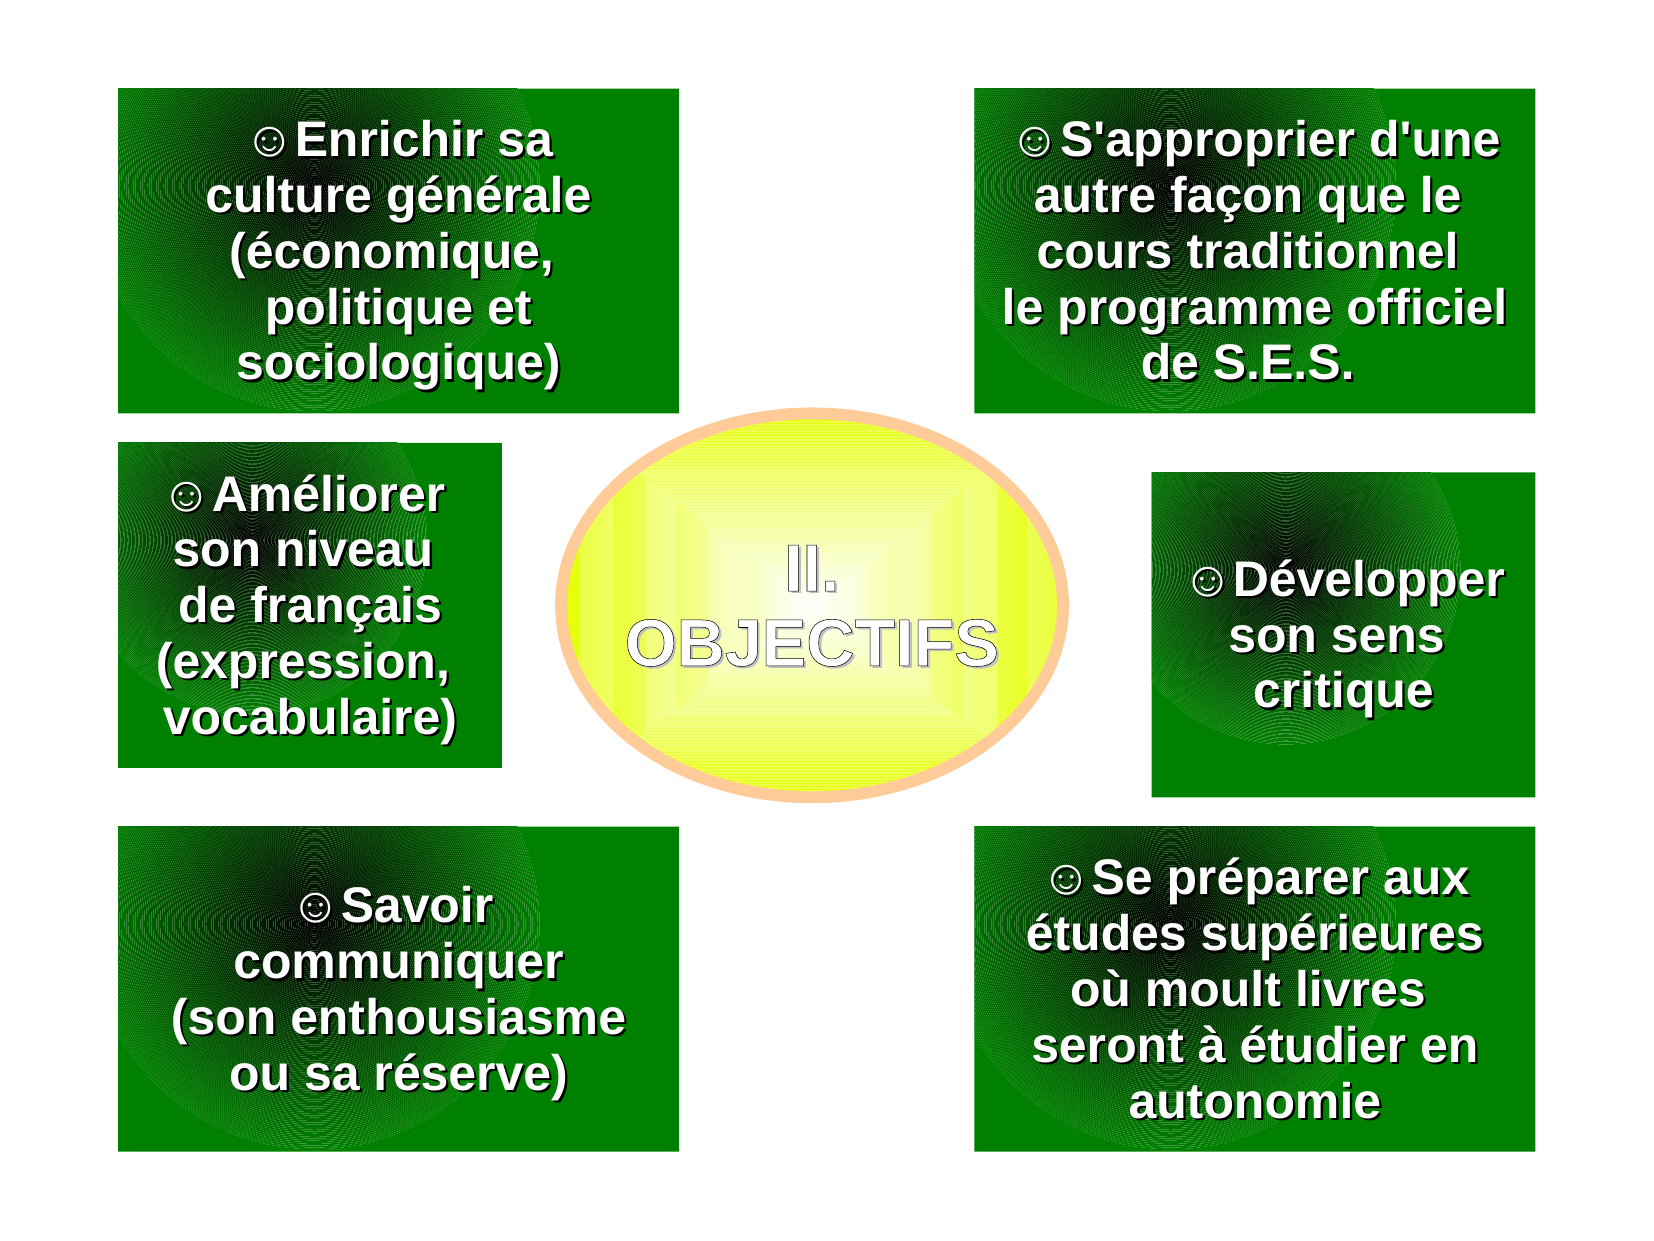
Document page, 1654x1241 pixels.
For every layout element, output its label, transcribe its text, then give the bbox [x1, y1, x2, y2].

text_box ☺Améliorer son niveau de français (expression, vocabulaire) [118, 442, 502, 768]
text_box ☺S'approprier d'une autre façon que le cours traditionnel le programme officiel de S.E.S. [974, 88, 1536, 414]
text_box ☺Se préparer aux études supérieures où moult livres seront à étudier en autonomie [974, 826, 1536, 1152]
text_box ☺Enrichir sa culture générale (économique, politique et sociologique) [118, 88, 680, 414]
text_box II. OBJECTIFS [561, 413, 1064, 798]
text_box ☺Développer son sens critique [1151, 472, 1536, 798]
text_box ☺Savoir communiquer (son enthousiasme ou sa réserve) [118, 826, 680, 1152]
